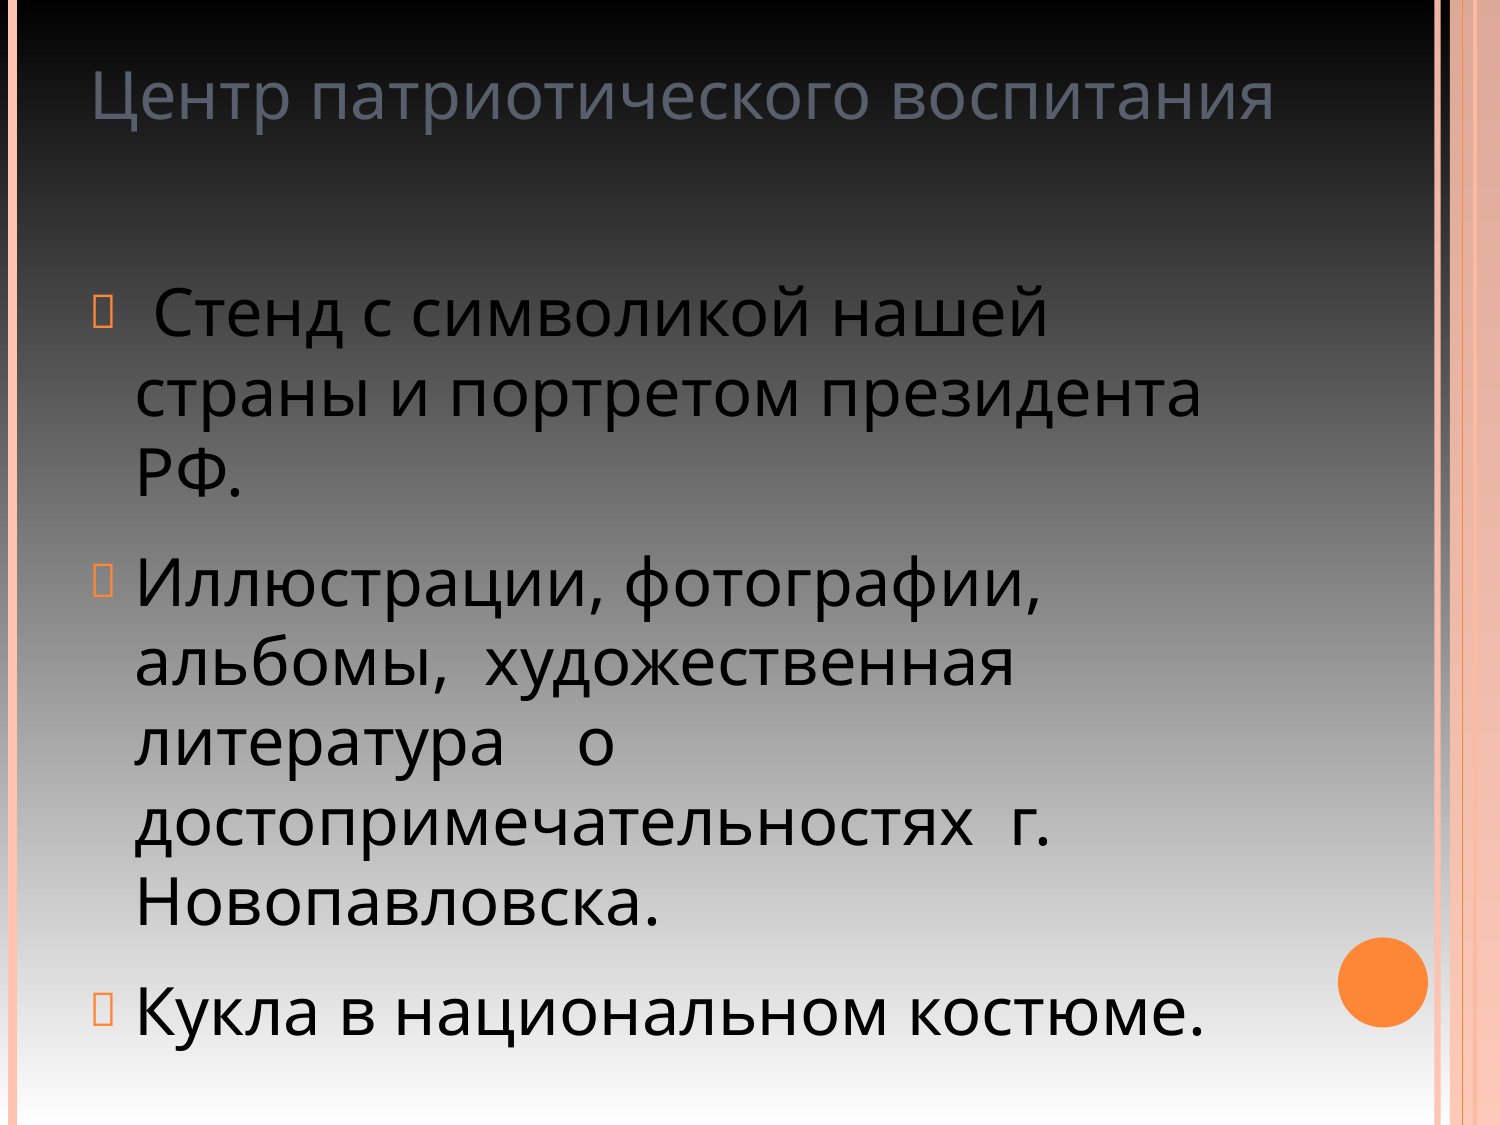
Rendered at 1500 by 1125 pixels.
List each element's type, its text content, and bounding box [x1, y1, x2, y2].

list Стенд с символикой нашей страны и портретом президента РФ. Иллюстрации, фотографии, альбомы, художественная литература о достопримечательностях г. Новопавловска. Кукла в национальном костюме. [75, 262, 1300, 1062]
title Центр патриотического воспитания [75, 45, 1300, 233]
